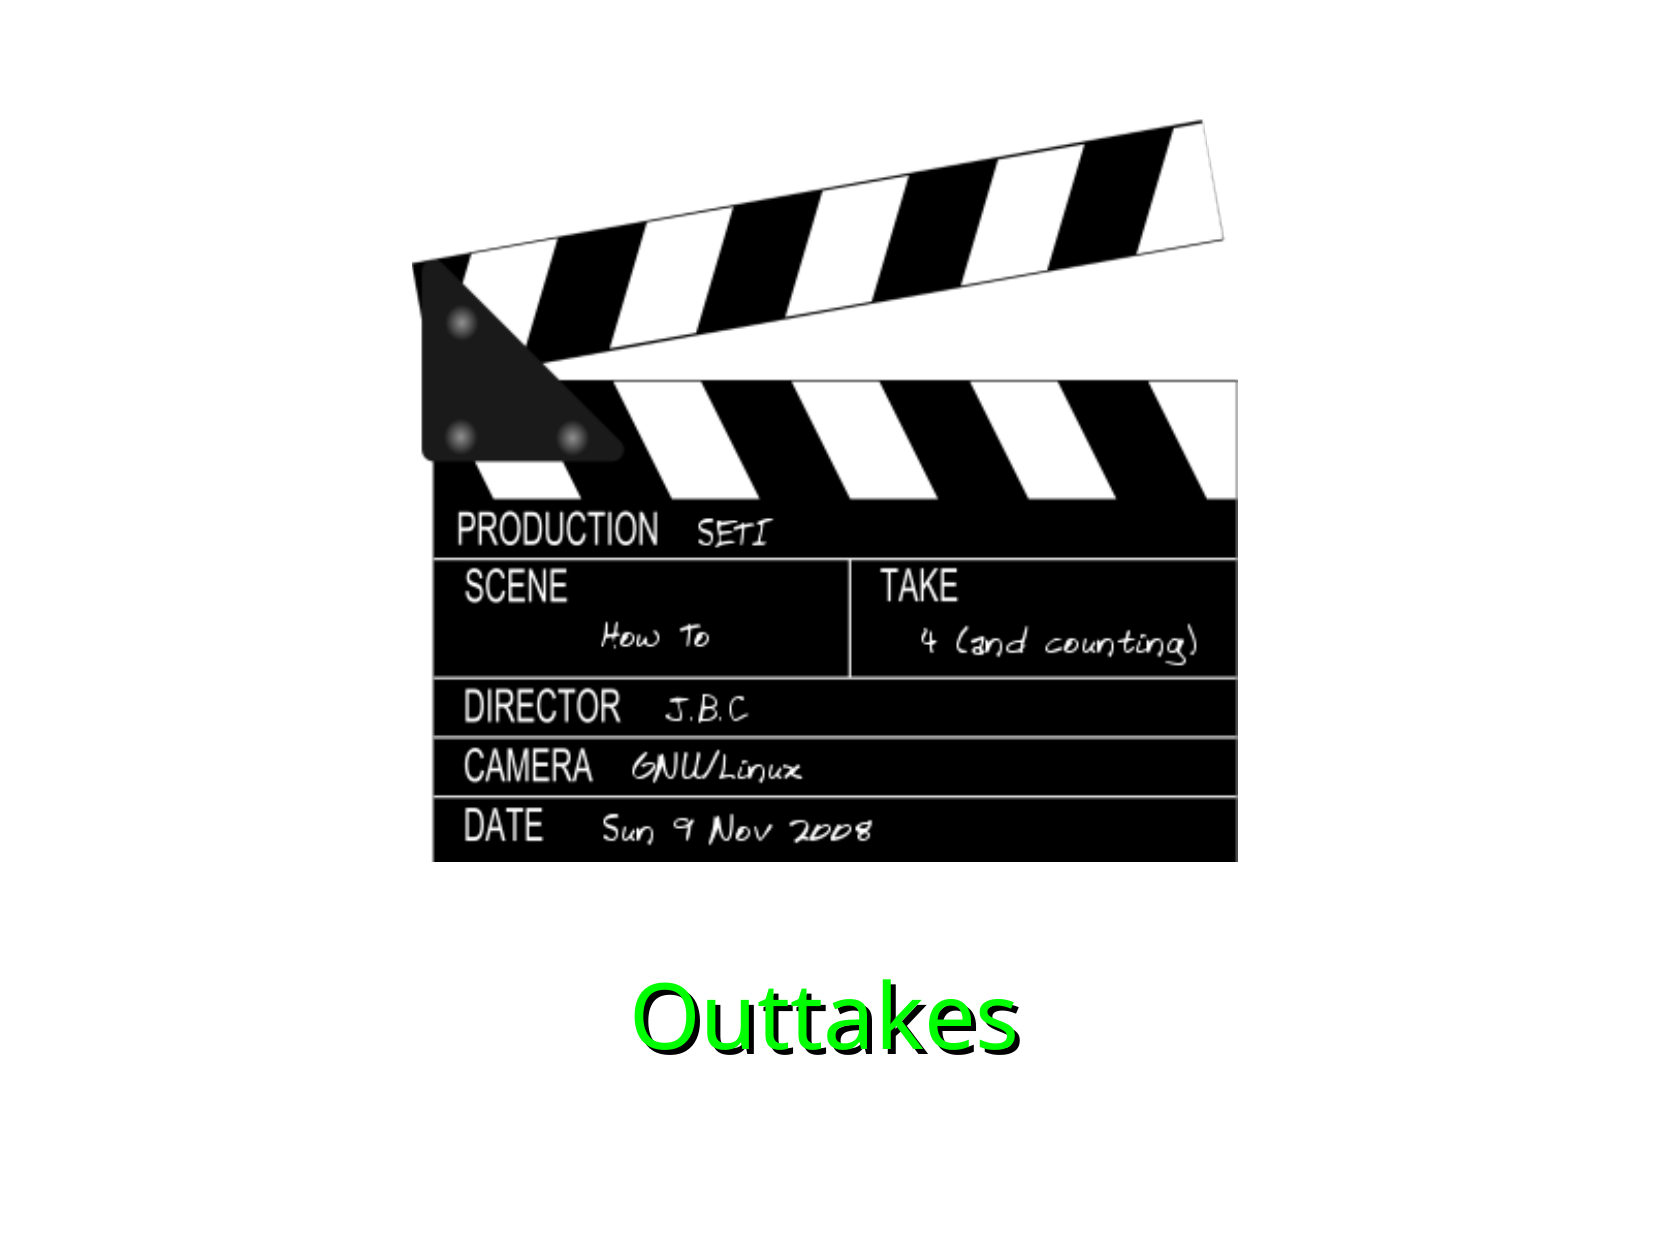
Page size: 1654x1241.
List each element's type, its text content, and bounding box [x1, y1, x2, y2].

picture [412, 112, 1238, 862]
title Outtakes [80, 917, 1569, 1111]
